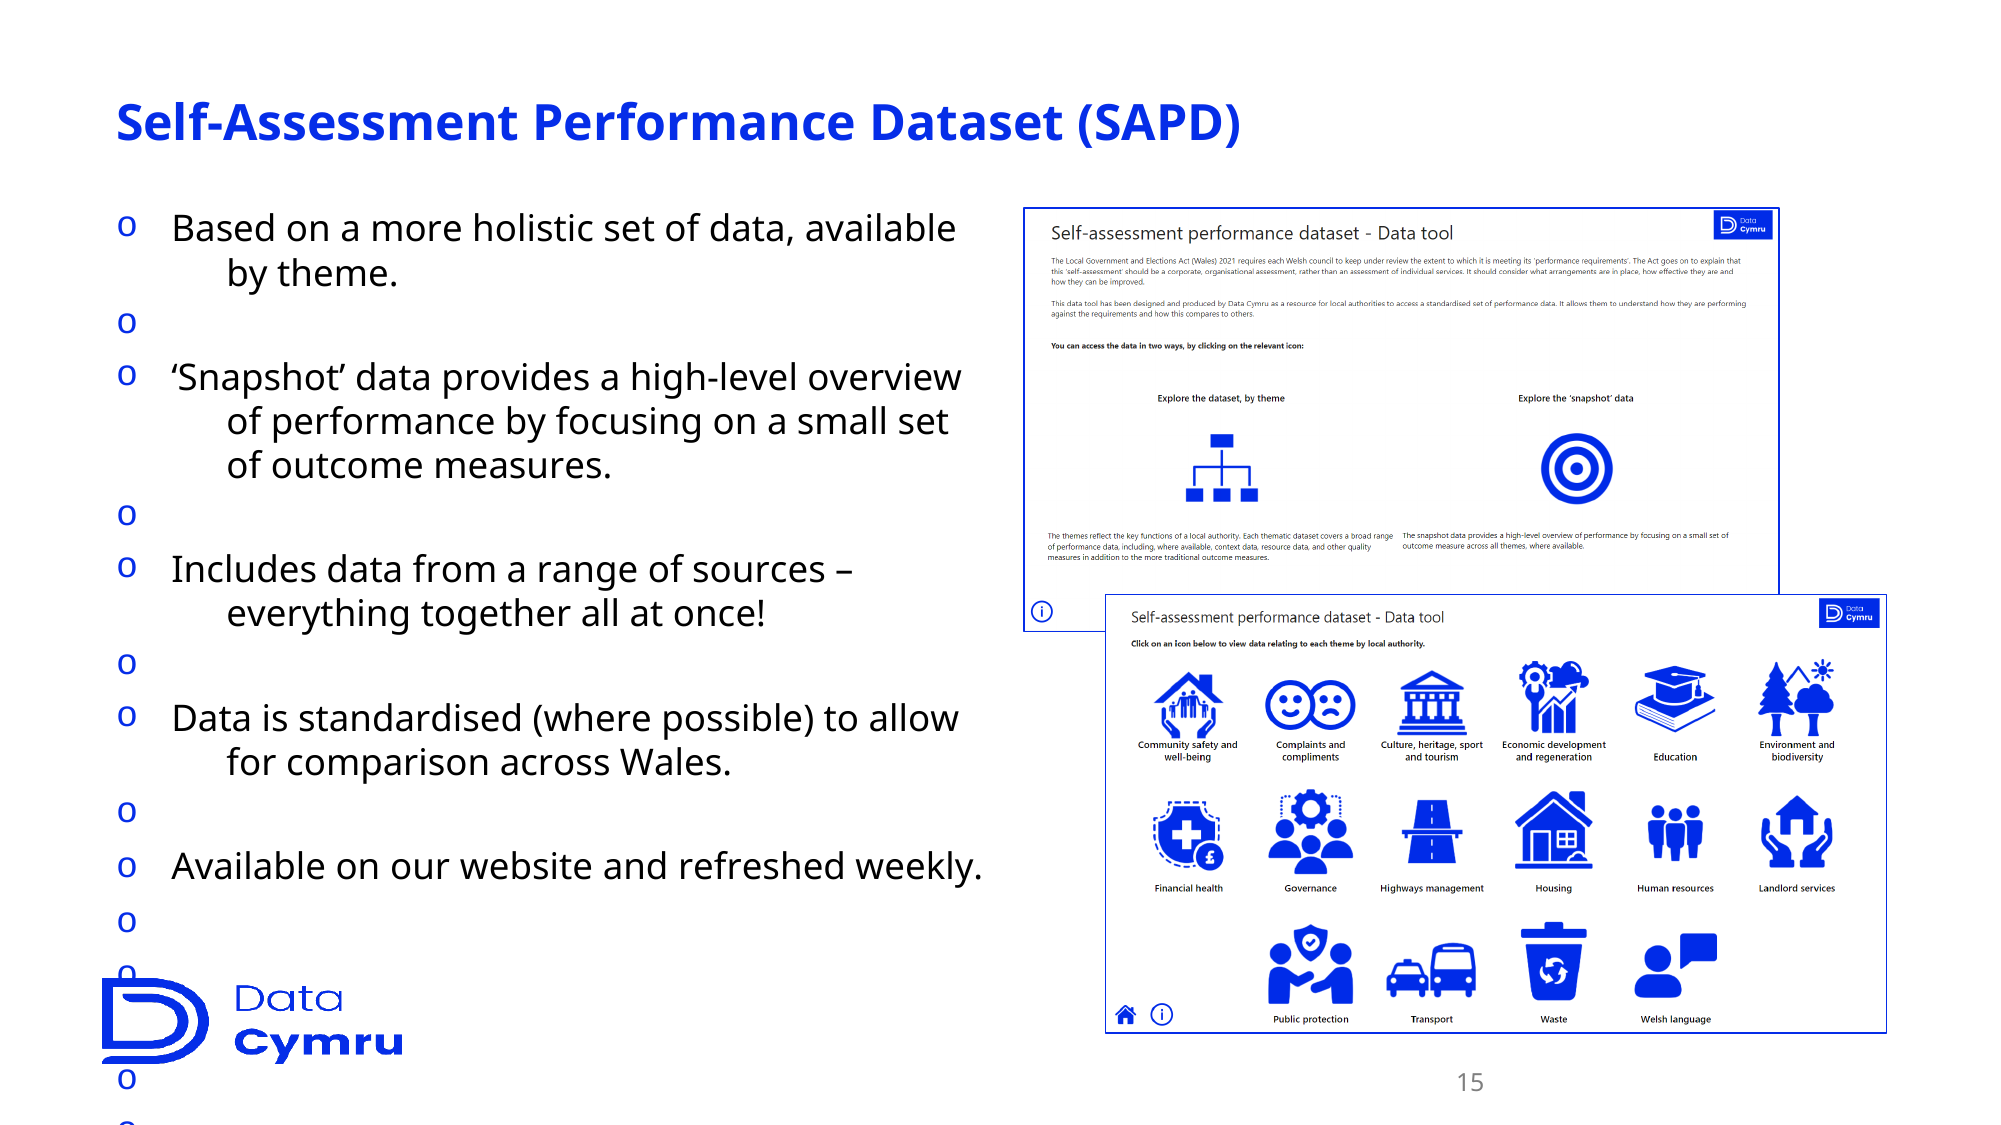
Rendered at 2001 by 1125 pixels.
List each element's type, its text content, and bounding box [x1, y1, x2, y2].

title Self-Assessment Performance Dataset (SAPD) [101, 57, 1899, 184]
picture [1024, 208, 1779, 631]
picture [1106, 595, 1886, 1033]
text_box 15 [1441, 1058, 1908, 1094]
list Based on a more holistic set of data, available by theme. ‘Snapshot’ data provides a high-level overview of performance by focusing on a small set of outcome measures. Includes data from a range of sources – everything together all at once! Data is standardised (where possible) to allow for comparison across Wales. Available on our website and refreshed weekly. [101, 197, 1000, 921]
